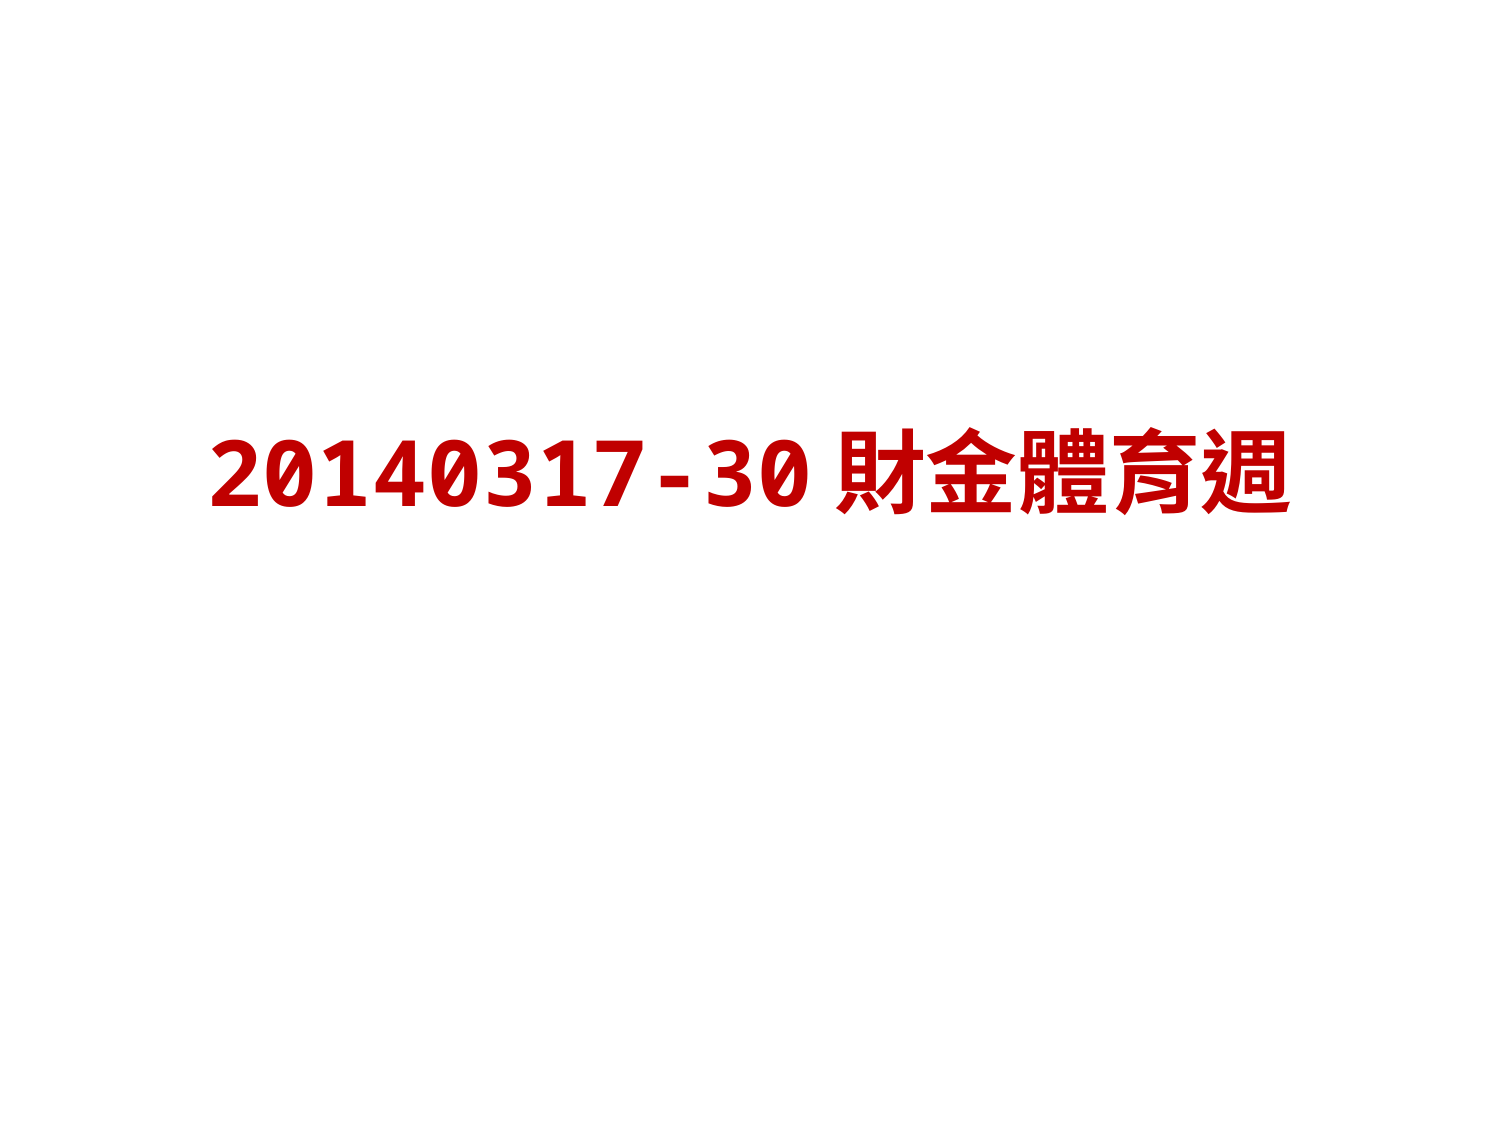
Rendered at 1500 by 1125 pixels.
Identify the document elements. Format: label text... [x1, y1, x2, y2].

title 20140317-30財金體育週 [112, 349, 1388, 591]
